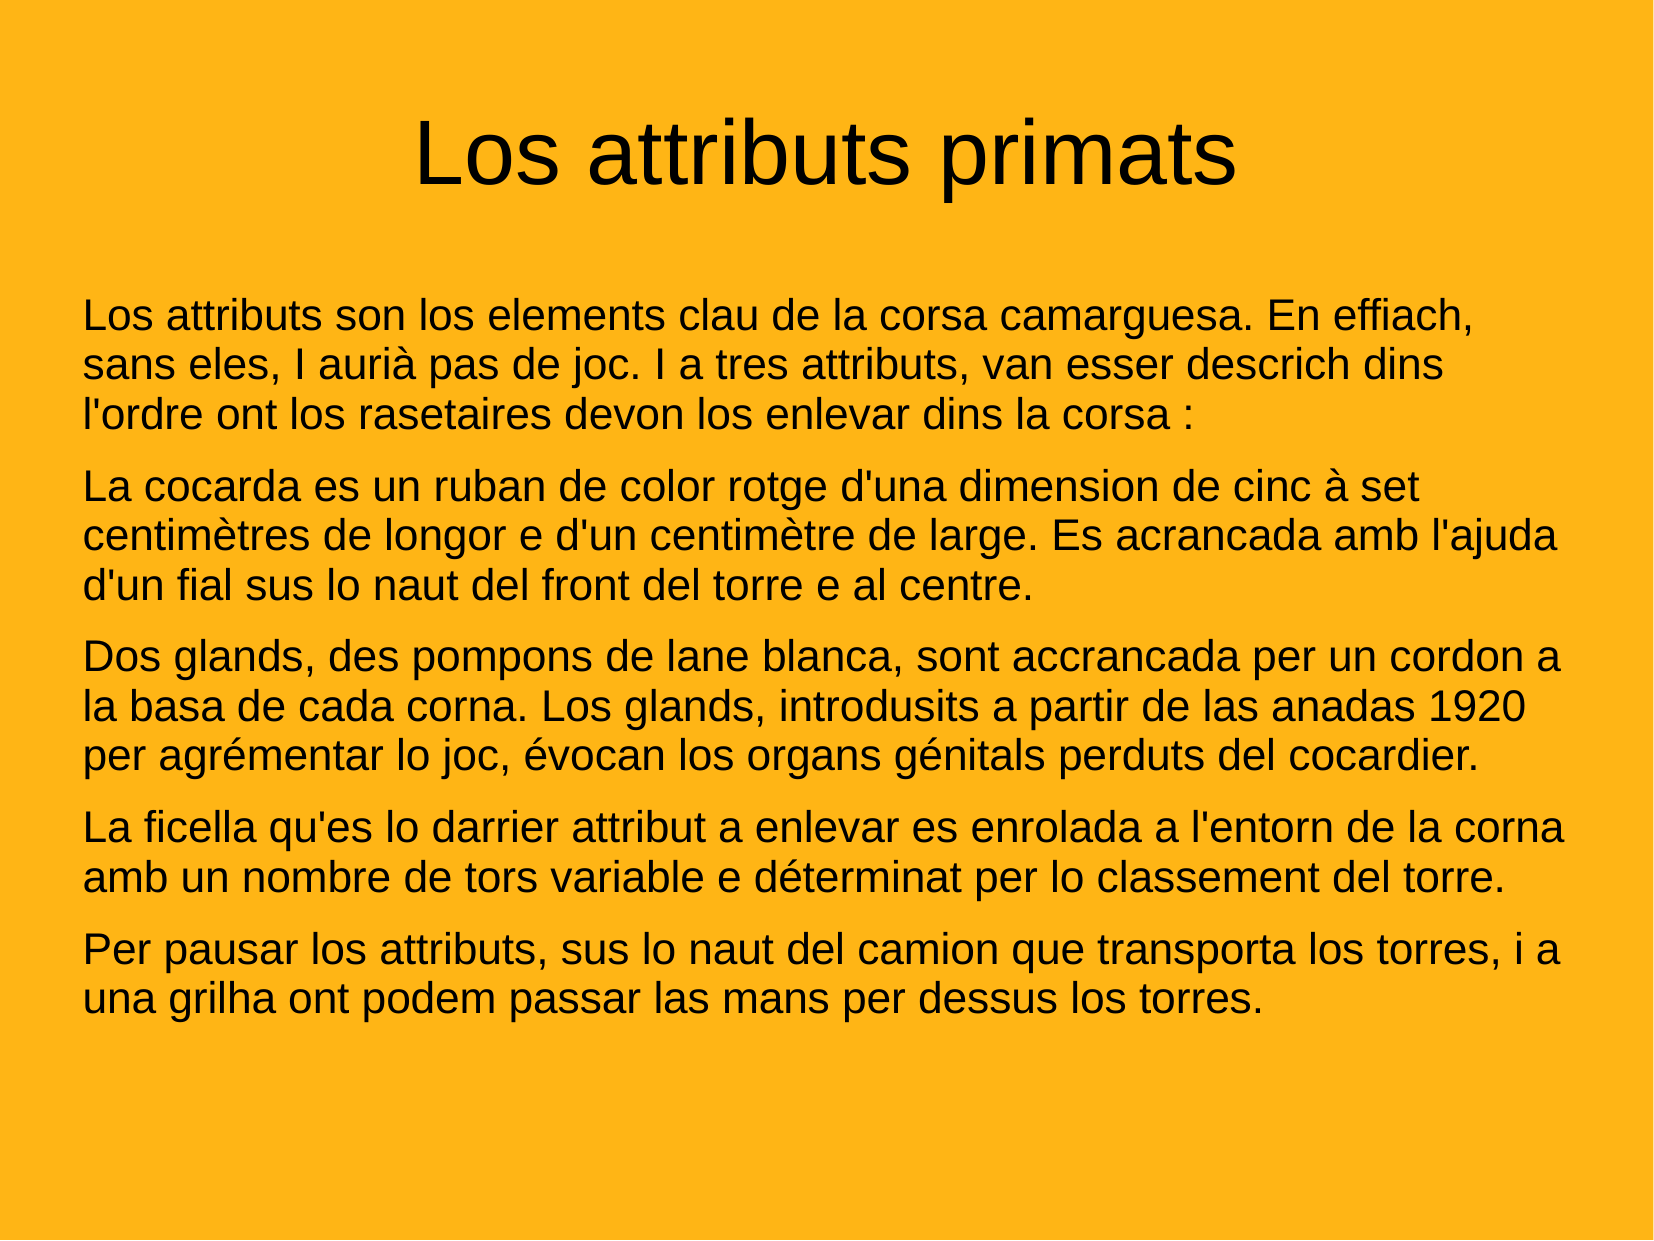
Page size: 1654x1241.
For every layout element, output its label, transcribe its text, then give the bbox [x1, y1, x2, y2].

title Los attributs primats [82, 49, 1571, 257]
list Los attributs son los elements clau de la corsa camarguesa. En effiach, sans eles, I aurià pas de joc. I a tres attributs, van esser descrich dins l'ordre ont los rasetaires devon los enlevar dins la corsa : La cocarda es un ruban de color rotge d'una dimension de cinc à set centimètres de longor e d'un centimètre de large. Es acrancada amb l'ajuda d'un fial sus lo naut del front del torre e al centre. Dos glands, des pompons de lane blanca, sont accrancada per un cordon a la basa de cada corna. Los glands, introdusits a partir de las anadas 1920 per agrémentar lo joc, évocan los organs génitals perduts del cocardier. La ficella qu'es lo darrier attribut a enlevar es enrolada a l'entorn de la corna amb un nombre de tors variable e déterminat per lo classement del torre. Per pausar los attributs, sus lo naut del camion que transporta los torres, i a una grilha ont podem passar las mans per dessus los torres. [82, 290, 1571, 1109]
